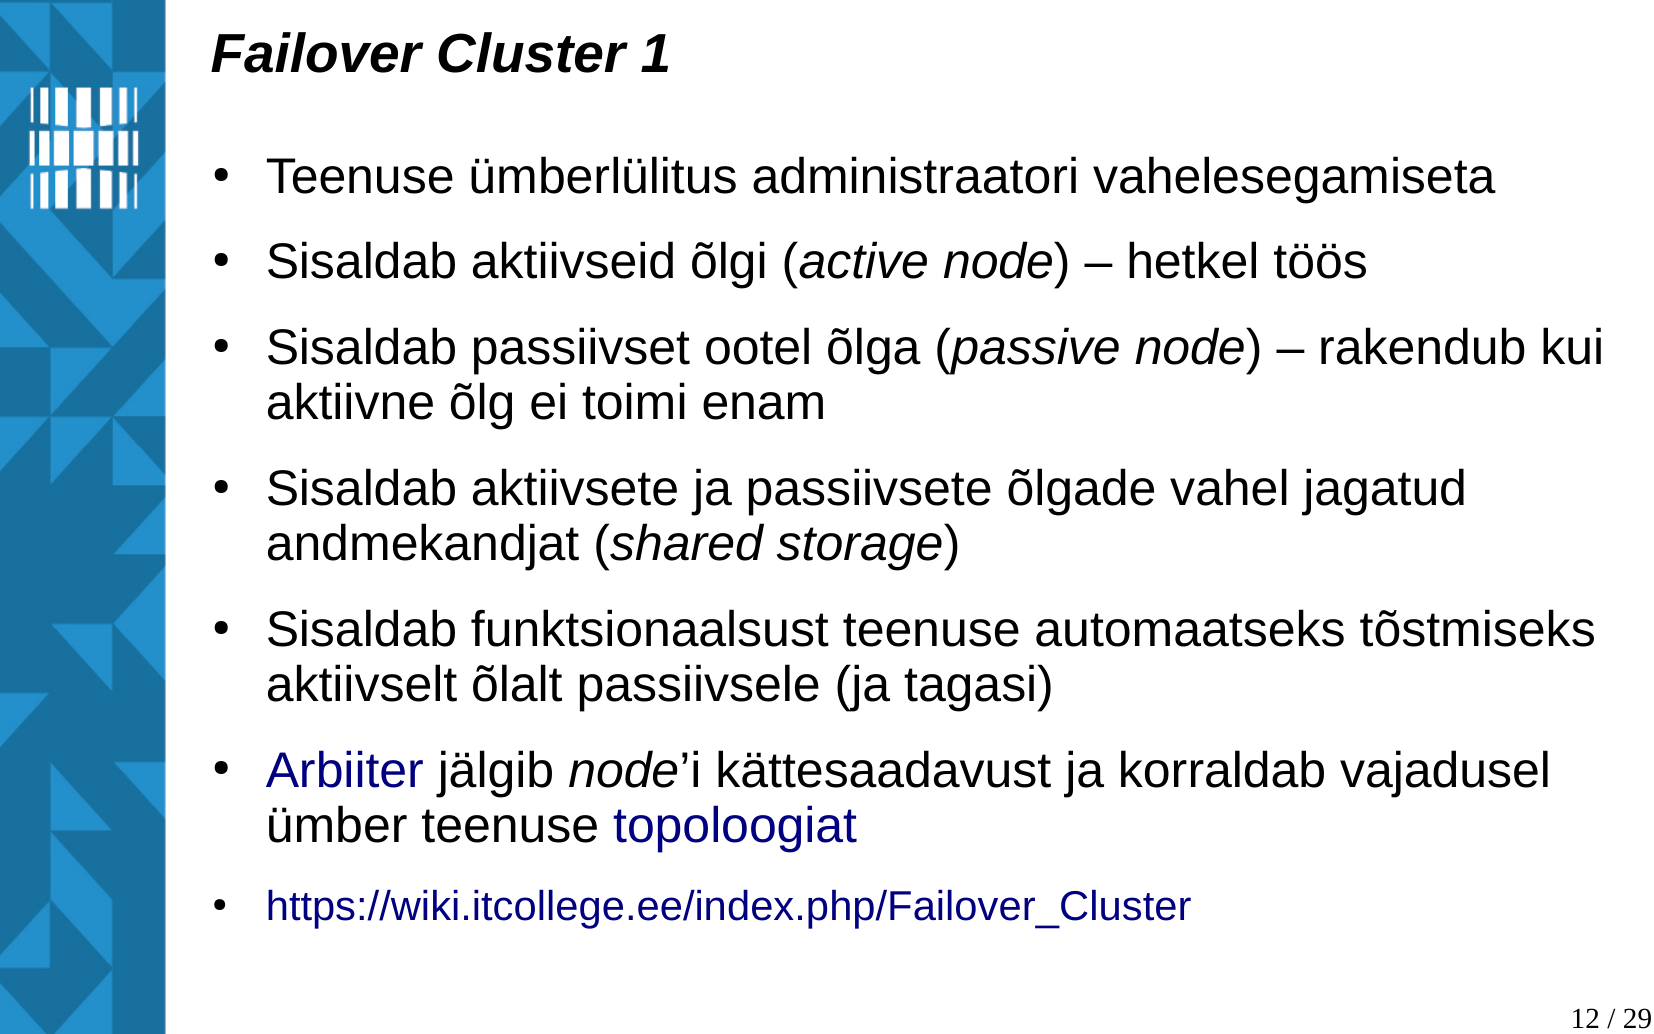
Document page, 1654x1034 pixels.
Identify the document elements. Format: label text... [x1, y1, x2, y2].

list Teenuse ümberlülitus administraatori vahelesegamiseta Sisaldab aktiivseid õlgi (active node) – hetkel töös Sisaldab passiivset ootel õlga (passive node) – rakendub kui aktiivne õlg ei toimi enam Sisaldab aktiivsete ja passiivsete õlgade vahel jagatud andmekandjat (shared storage) Sisaldab funktsionaalsust teenuse automaatseks tõstmiseks aktiivselt õlalt passiivsele (ja tagasi) Arbiiter jälgib node’i kättesaadavust ja korraldab vajadusel ümber teenuse topoloogiat https://wiki.itcollege.ee/index.php/Failover_Cluster [194, 148, 1625, 975]
title Failover Cluster 1 [210, 11, 1524, 95]
